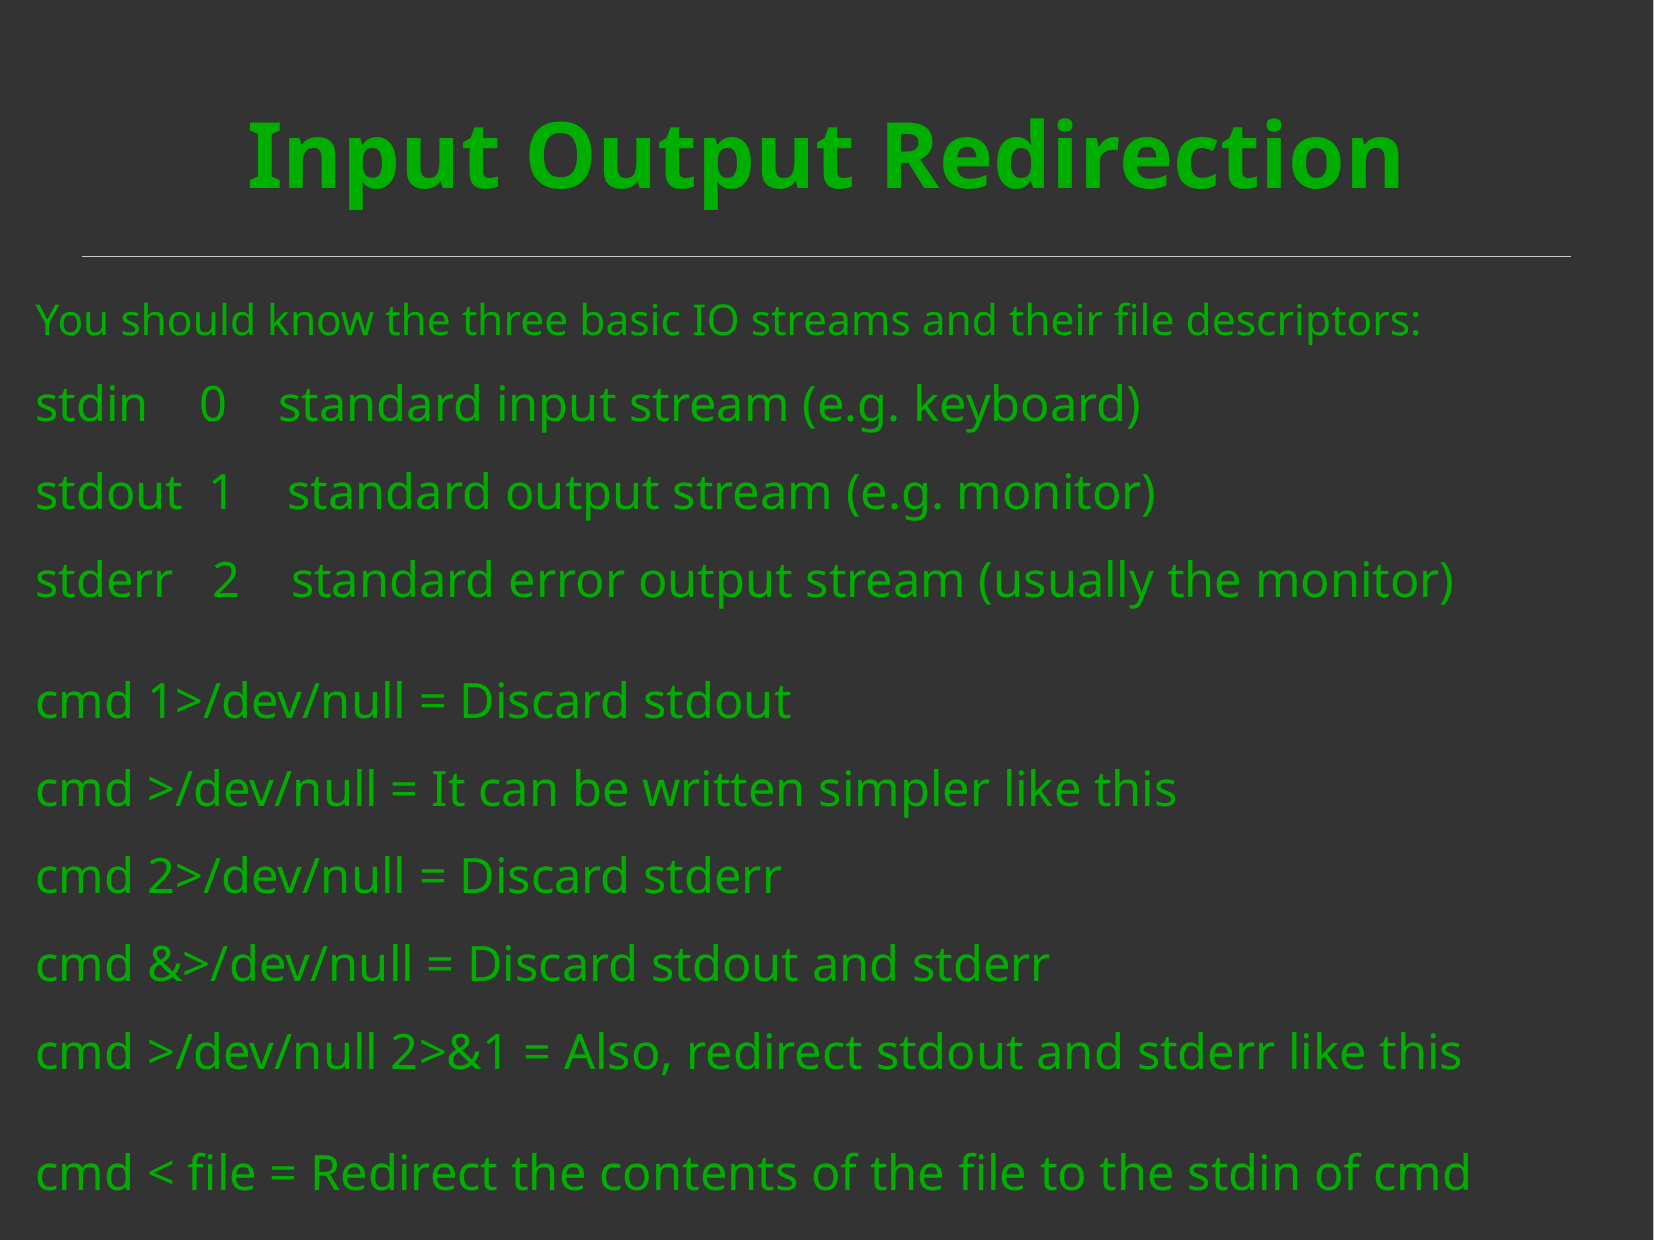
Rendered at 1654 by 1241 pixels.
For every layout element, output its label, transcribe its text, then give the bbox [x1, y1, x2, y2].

title Input Output Redirection [82, 49, 1571, 257]
list You should know the three basic IO streams and their file descriptors: stdin 0 standard input stream (e.g. keyboard) stdout 1 standard output stream (e.g. monitor) stderr 2 standard error output stream (usually the monitor) cmd 1>/dev/null = Discard stdout cmd >/dev/null = It can be written simpler like this cmd 2>/dev/null = Discard stderr cmd &>/dev/null = Discard stdout and stderr cmd >/dev/null 2>&1 = Also, redirect stdout and stderr like this cmd < file = Redirect the contents of the file to the stdin of cmd [35, 290, 1619, 1217]
